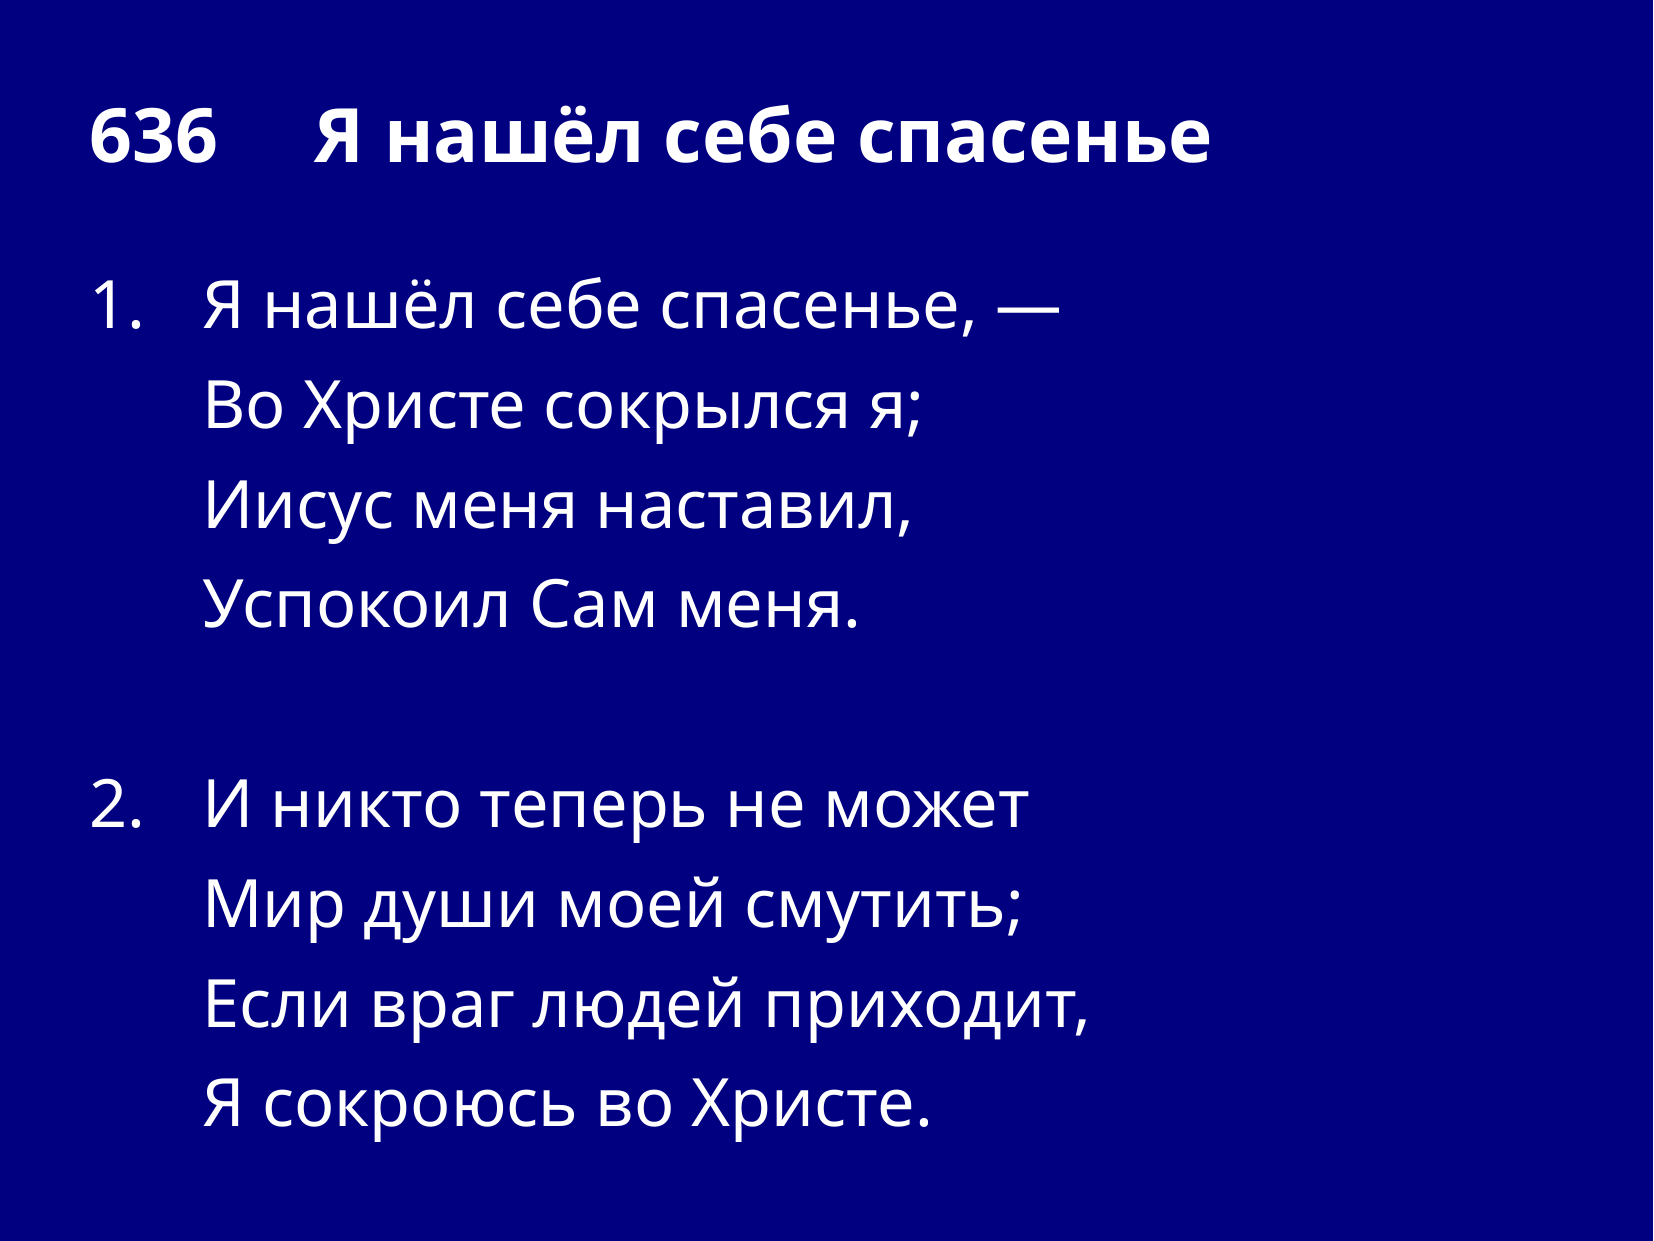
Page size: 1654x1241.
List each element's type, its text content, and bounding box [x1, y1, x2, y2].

text_box 1. Я нашёл себе спасенье, — Во Христе сокрылся я; Иисус меня наставил, Успокоил Сам меня. 2. И никто теперь не может Мир души моей смутить; Если враг людей приходит, Я сокроюсь во Христе. [75, 188, 1576, 1163]
text_box 636 Я нашёл себе спасенье [75, 75, 1576, 188]
